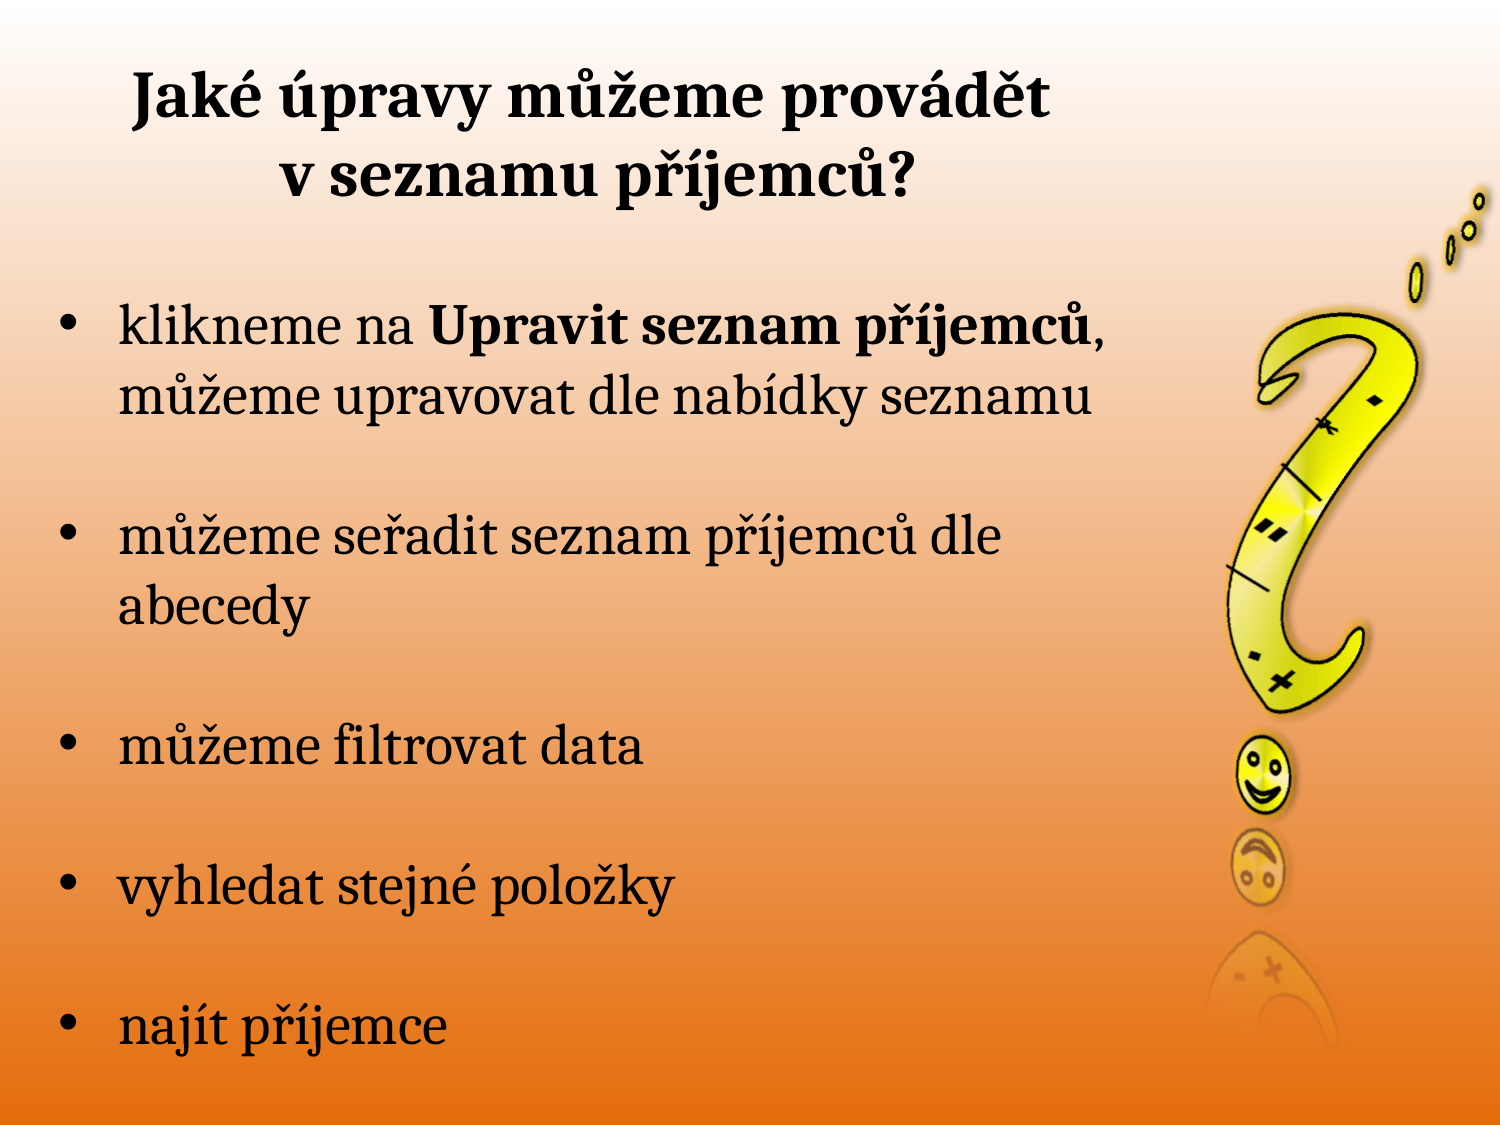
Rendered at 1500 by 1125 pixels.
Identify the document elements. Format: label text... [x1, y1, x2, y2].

text_box klikneme na Upravit seznam příjemců, můžeme upravovat dle nabídky seznamu můžeme seřadit seznam příjemců dle abecedy můžeme filtrovat data vyhledat stejné položky najít příjemce ověřit položky (obr. 12, 13) [0, 278, 1211, 1125]
text_box Jaké úpravy můžeme provádět v seznamu příjemců? [0, 42, 1199, 219]
picture [1171, 160, 1500, 1125]
